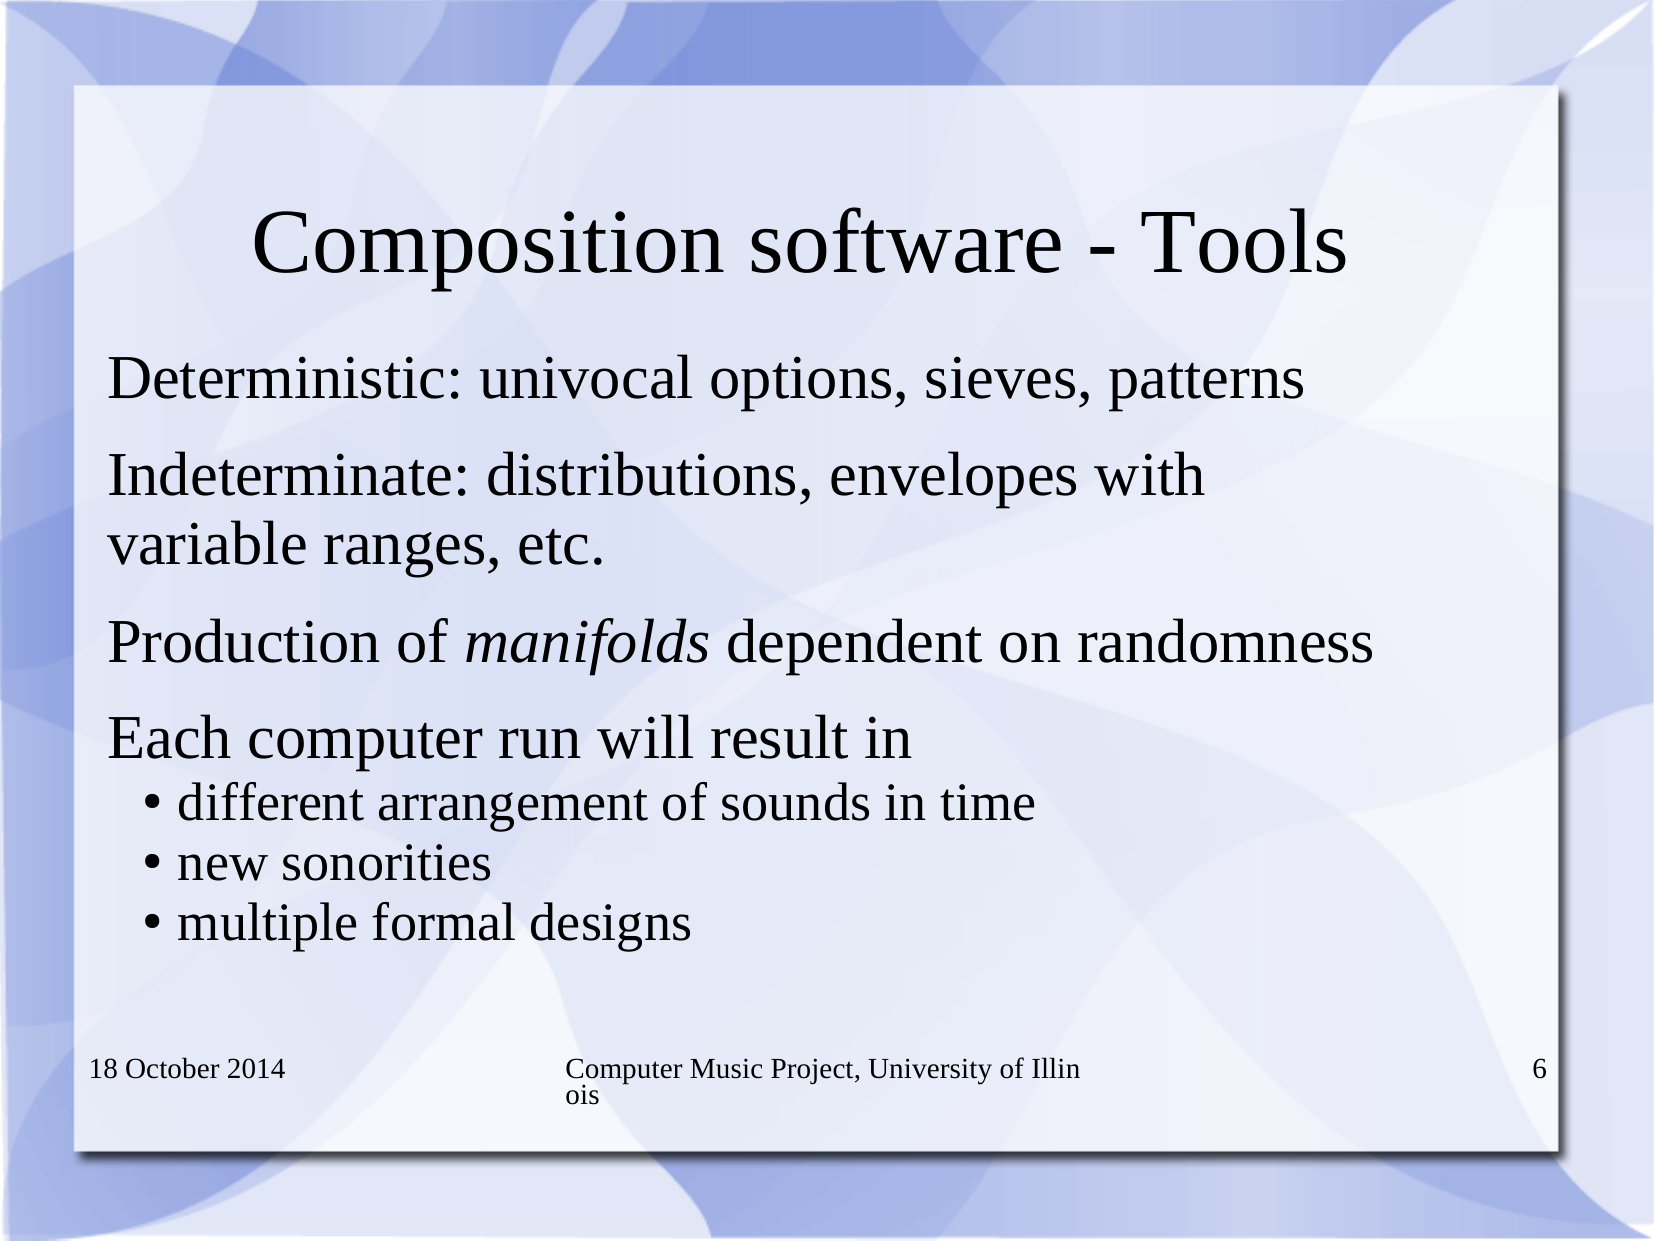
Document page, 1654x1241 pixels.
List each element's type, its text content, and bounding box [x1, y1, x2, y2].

picture [0, 0, 1654, 1241]
picture [1538, 1068, 1543, 1077]
subtitle Deterministic: univocal options, sieves, patterns Indeterminate: distributions, envelopes with variable ranges, etc. Production of manifolds dependent on randomness Each computer run will result in different arrangement of sounds in time new sonorities multiple formal designs [107, 339, 1538, 1241]
title Composition software - Tools [75, 145, 1528, 338]
